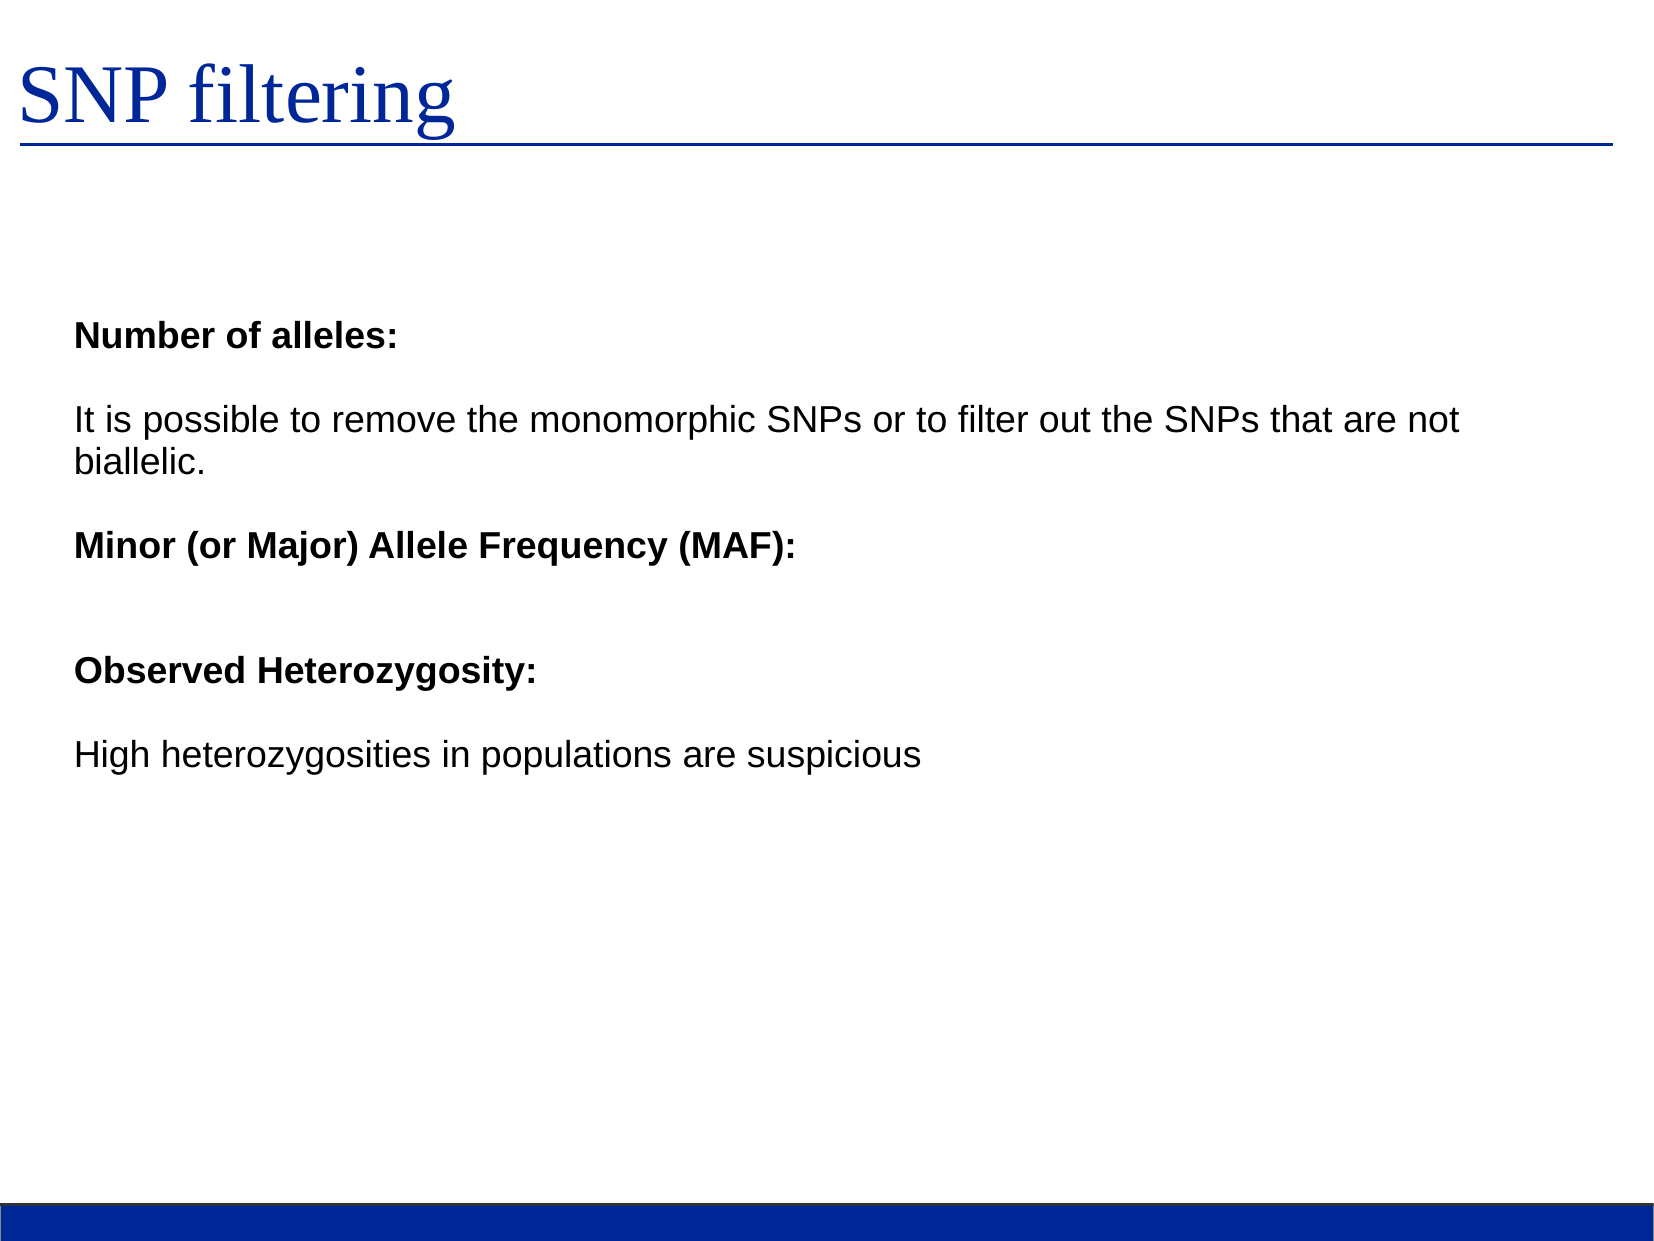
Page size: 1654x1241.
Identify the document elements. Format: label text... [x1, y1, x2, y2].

text_box Number of alleles: It is possible to remove the monomorphic SNPs or to filter out the SNPs that are not biallelic. Minor (or Major) Allele Frequency (MAF): Observed Heterozygosity: High heterozygosities in populations are suspicious [59, 306, 1548, 1078]
title SNP filtering [17, 0, 1589, 198]
